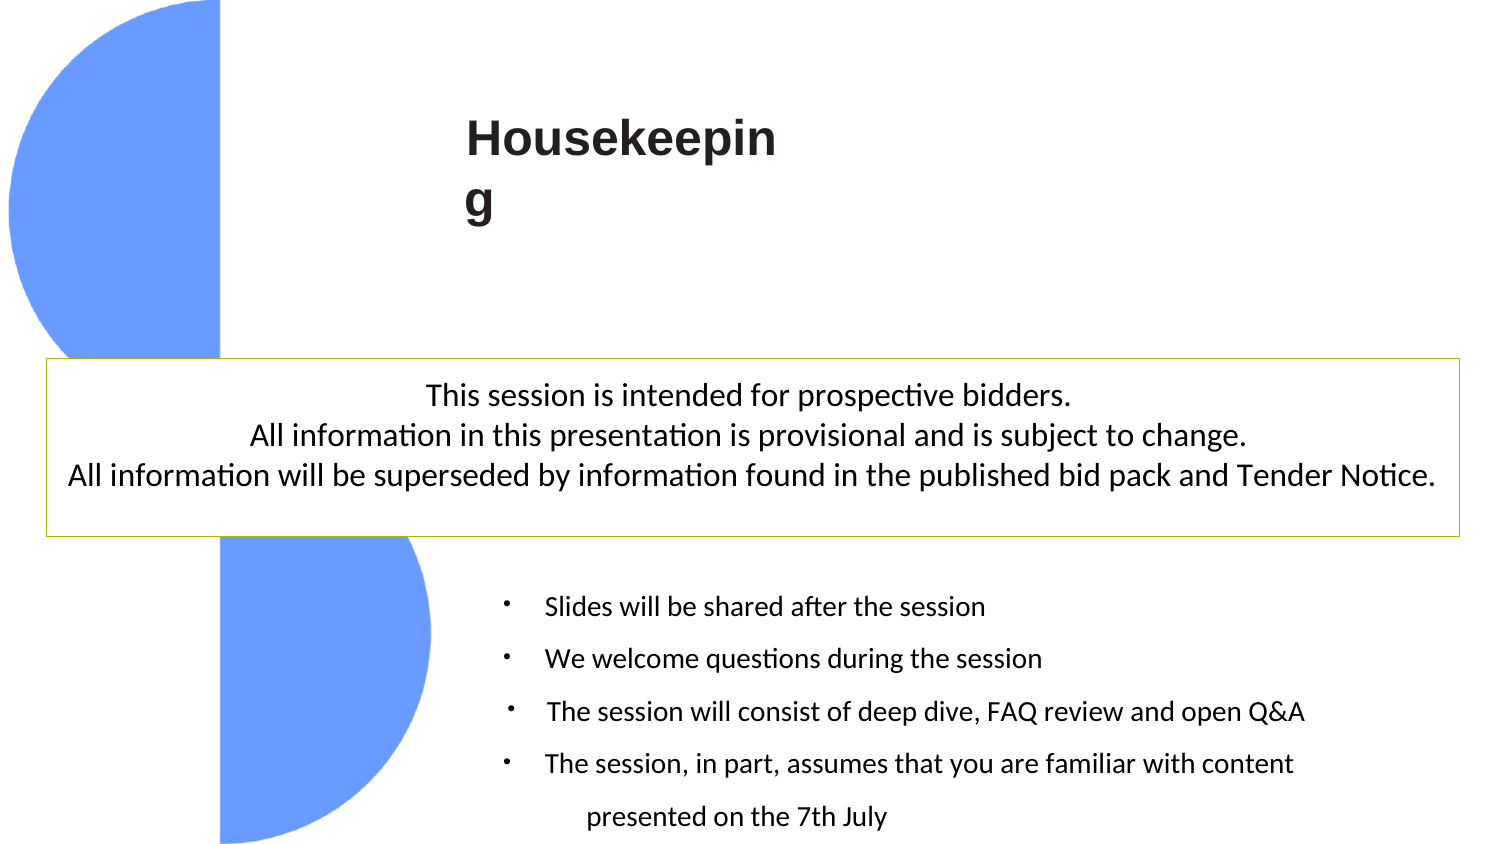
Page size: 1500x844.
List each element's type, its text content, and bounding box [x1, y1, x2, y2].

text_box This session is intended for prospective bidders. All information in this presentation is provisional and is subject to change. All information will be superseded by information found in the published bid pack and Tender Notice. [46, 358, 1460, 537]
text_box Slides will be shared after the session We welcome questions during the session The session will consist of deep dive, FAQ review and open Q&A The session, in part, assumes that you are familiar with content presented on the 7th July [458, 554, 1396, 833]
title Housekeeping [464, 104, 1390, 209]
